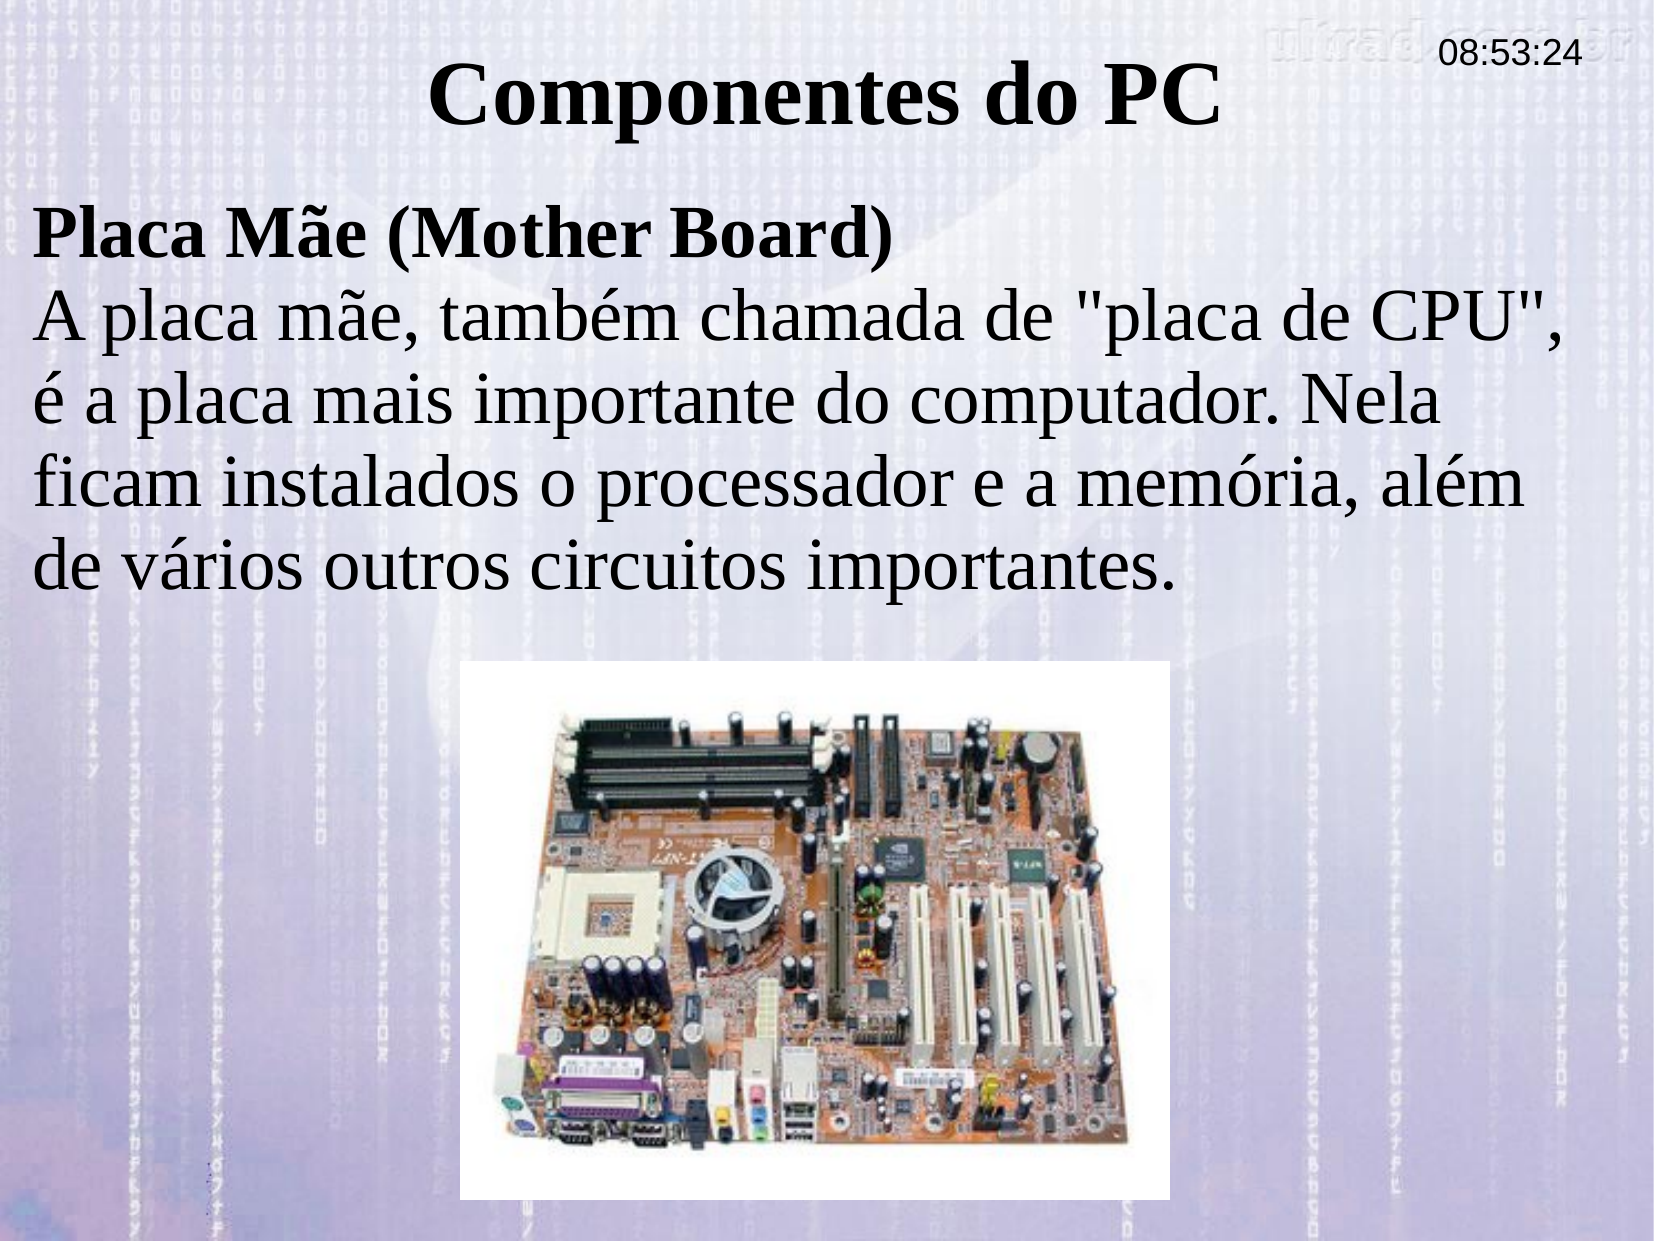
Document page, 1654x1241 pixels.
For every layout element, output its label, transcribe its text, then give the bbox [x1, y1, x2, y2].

text_box Componentes do PC [29, 35, 1625, 171]
text_box 09:59:00 [1423, 23, 1631, 94]
text_box Placa Mãe (Mother Board) A placa mãe, também chamada de "placa de CPU", é a placa mais importante do computador. Nela ficam instalados o processador e a memória, além de vários outros circuitos importantes. [17, 183, 1625, 659]
picture [0, 0, 1654, 1241]
